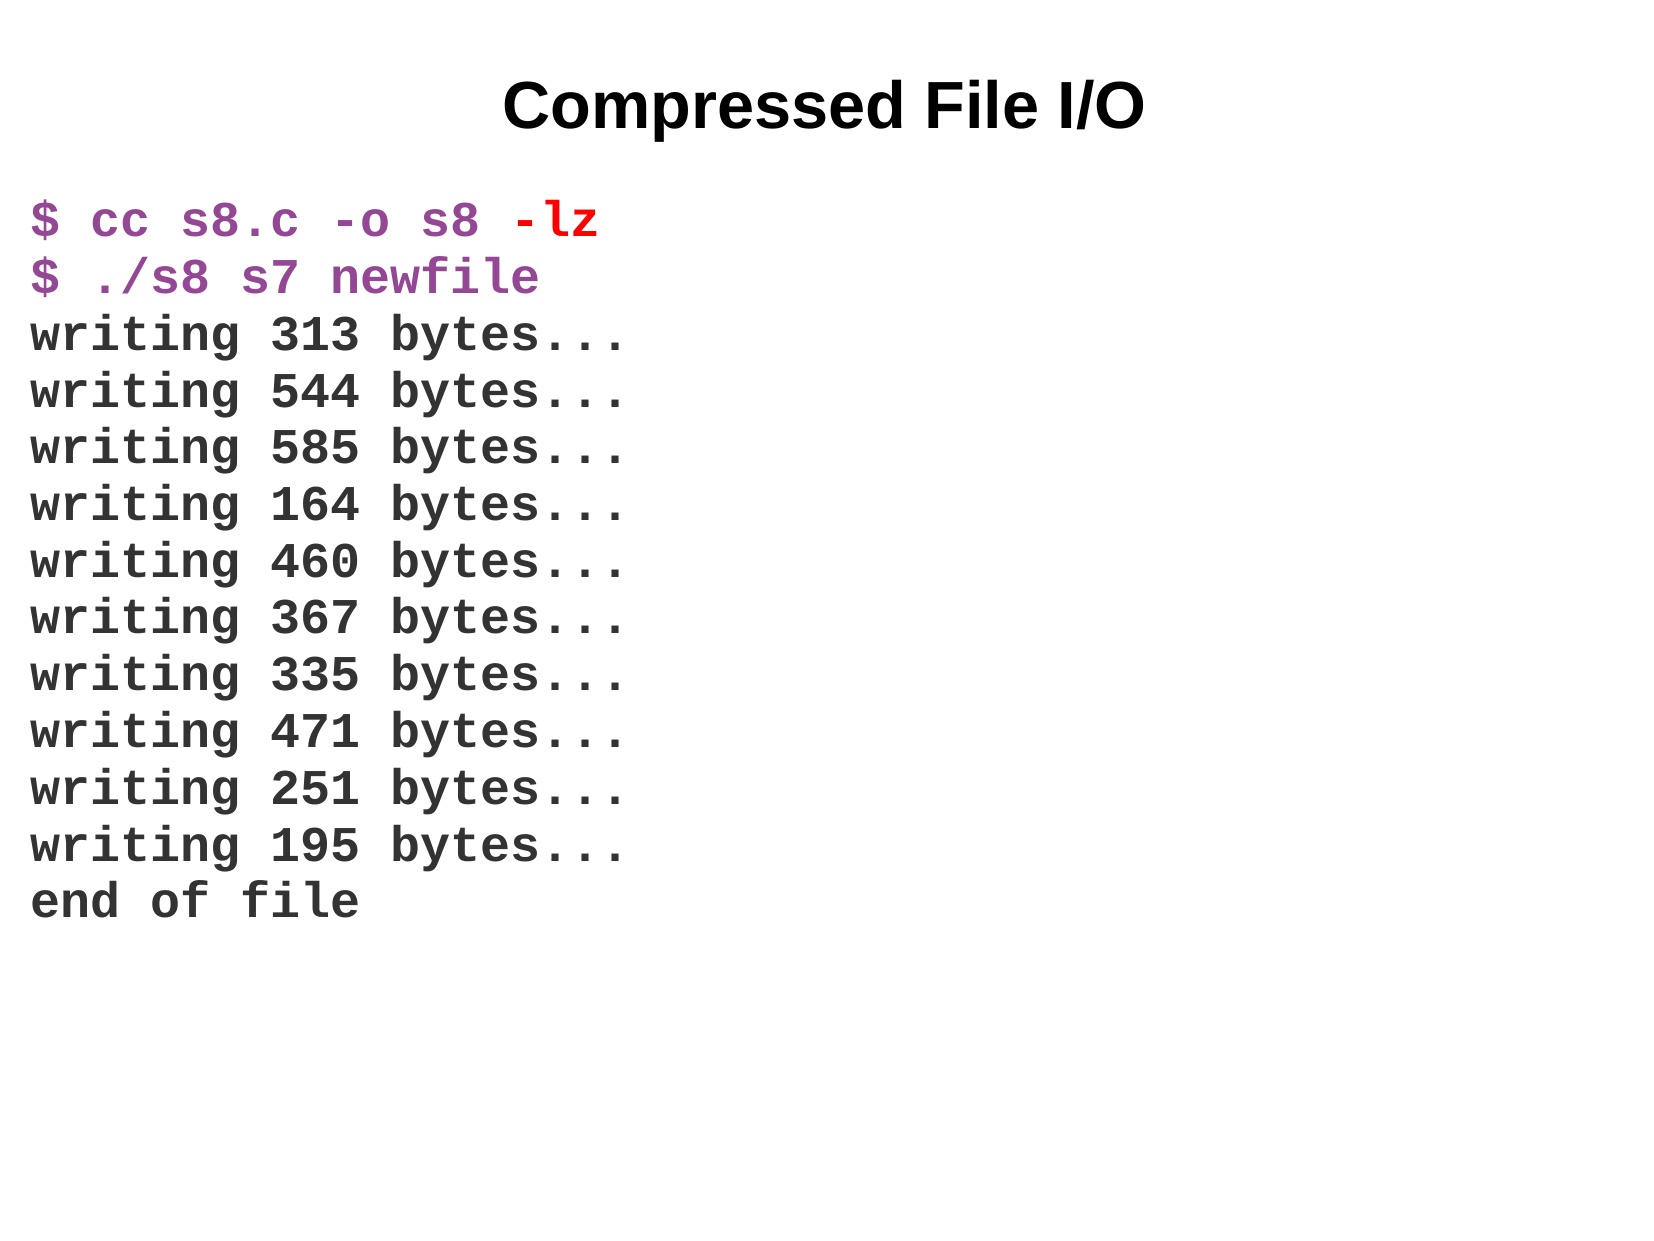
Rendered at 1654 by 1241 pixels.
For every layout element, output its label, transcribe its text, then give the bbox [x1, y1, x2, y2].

title Compressed File I/O [30, 30, 1621, 181]
list $ cc s8.c -o s8 -lz $ ./s8 s7 newfile writing 313 bytes... writing 544 bytes... writing 585 bytes... writing 164 bytes... writing 460 bytes... writing 367 bytes... writing 335 bytes... writing 471 bytes... writing 251 bytes... writing 195 bytes... end of file [30, 195, 1621, 1216]
